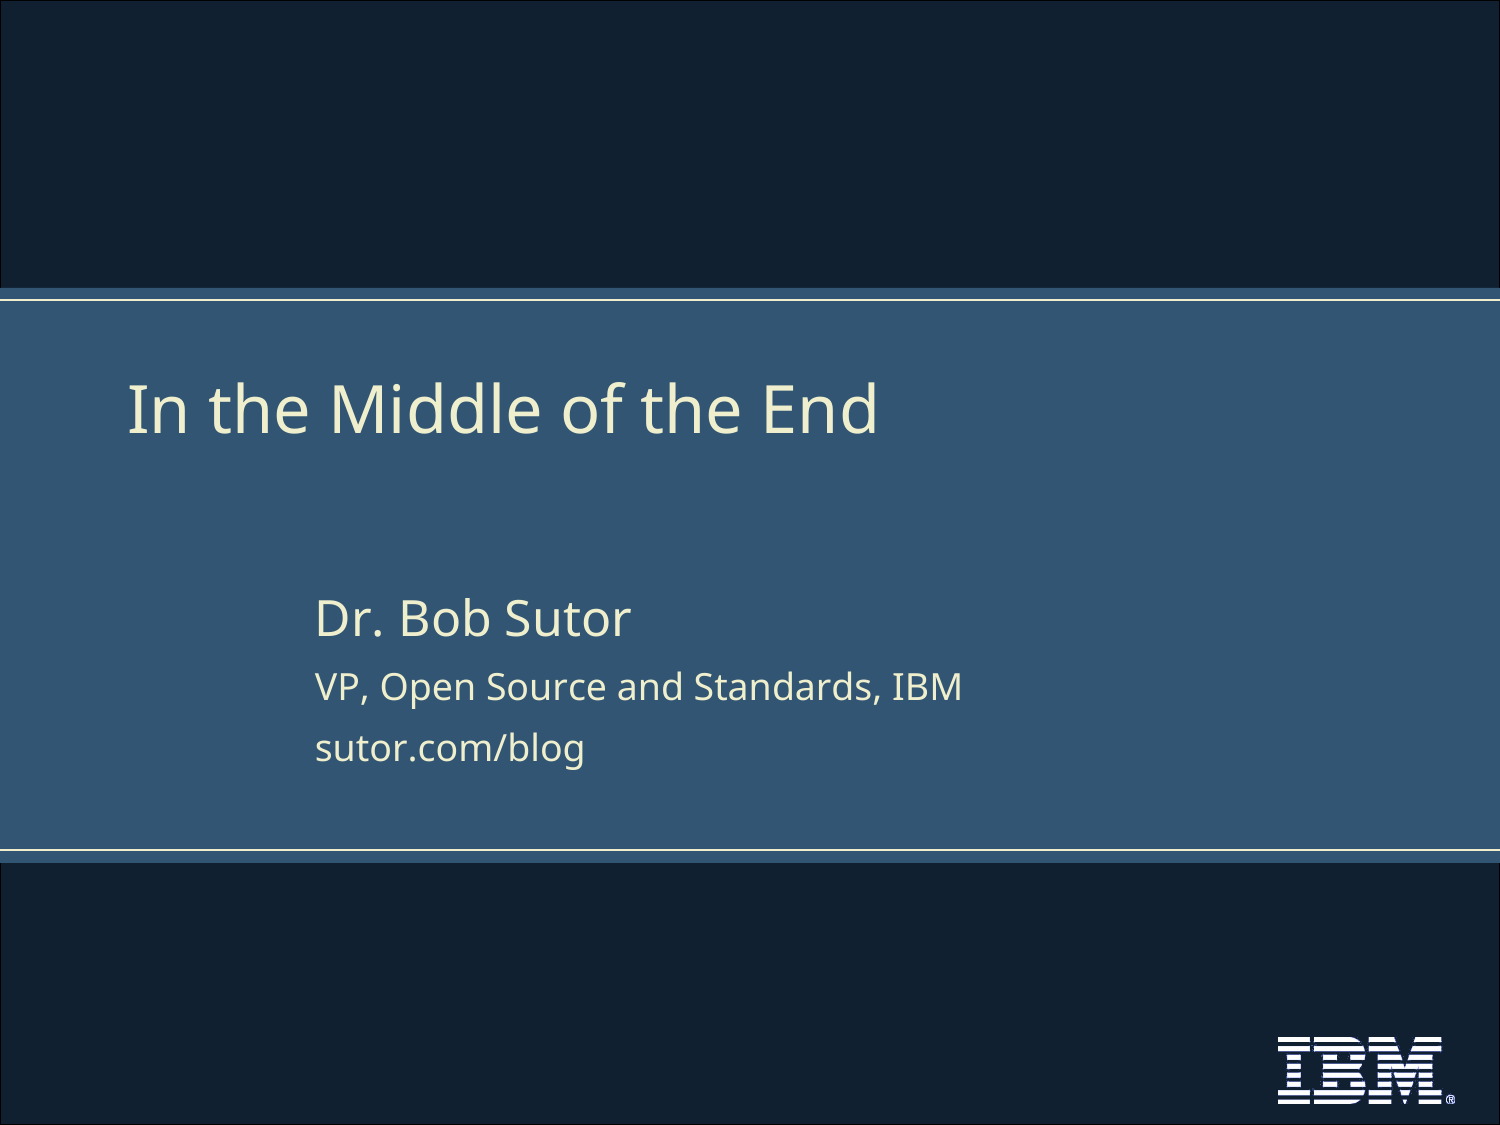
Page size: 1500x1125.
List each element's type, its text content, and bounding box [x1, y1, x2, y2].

title In the Middle of the End [112, 287, 1388, 529]
picture [1278, 1037, 1484, 1104]
subtitle Dr. Bob Sutor VP, Open Source and Standards, IBM sutor.com/blog [225, 575, 1276, 864]
